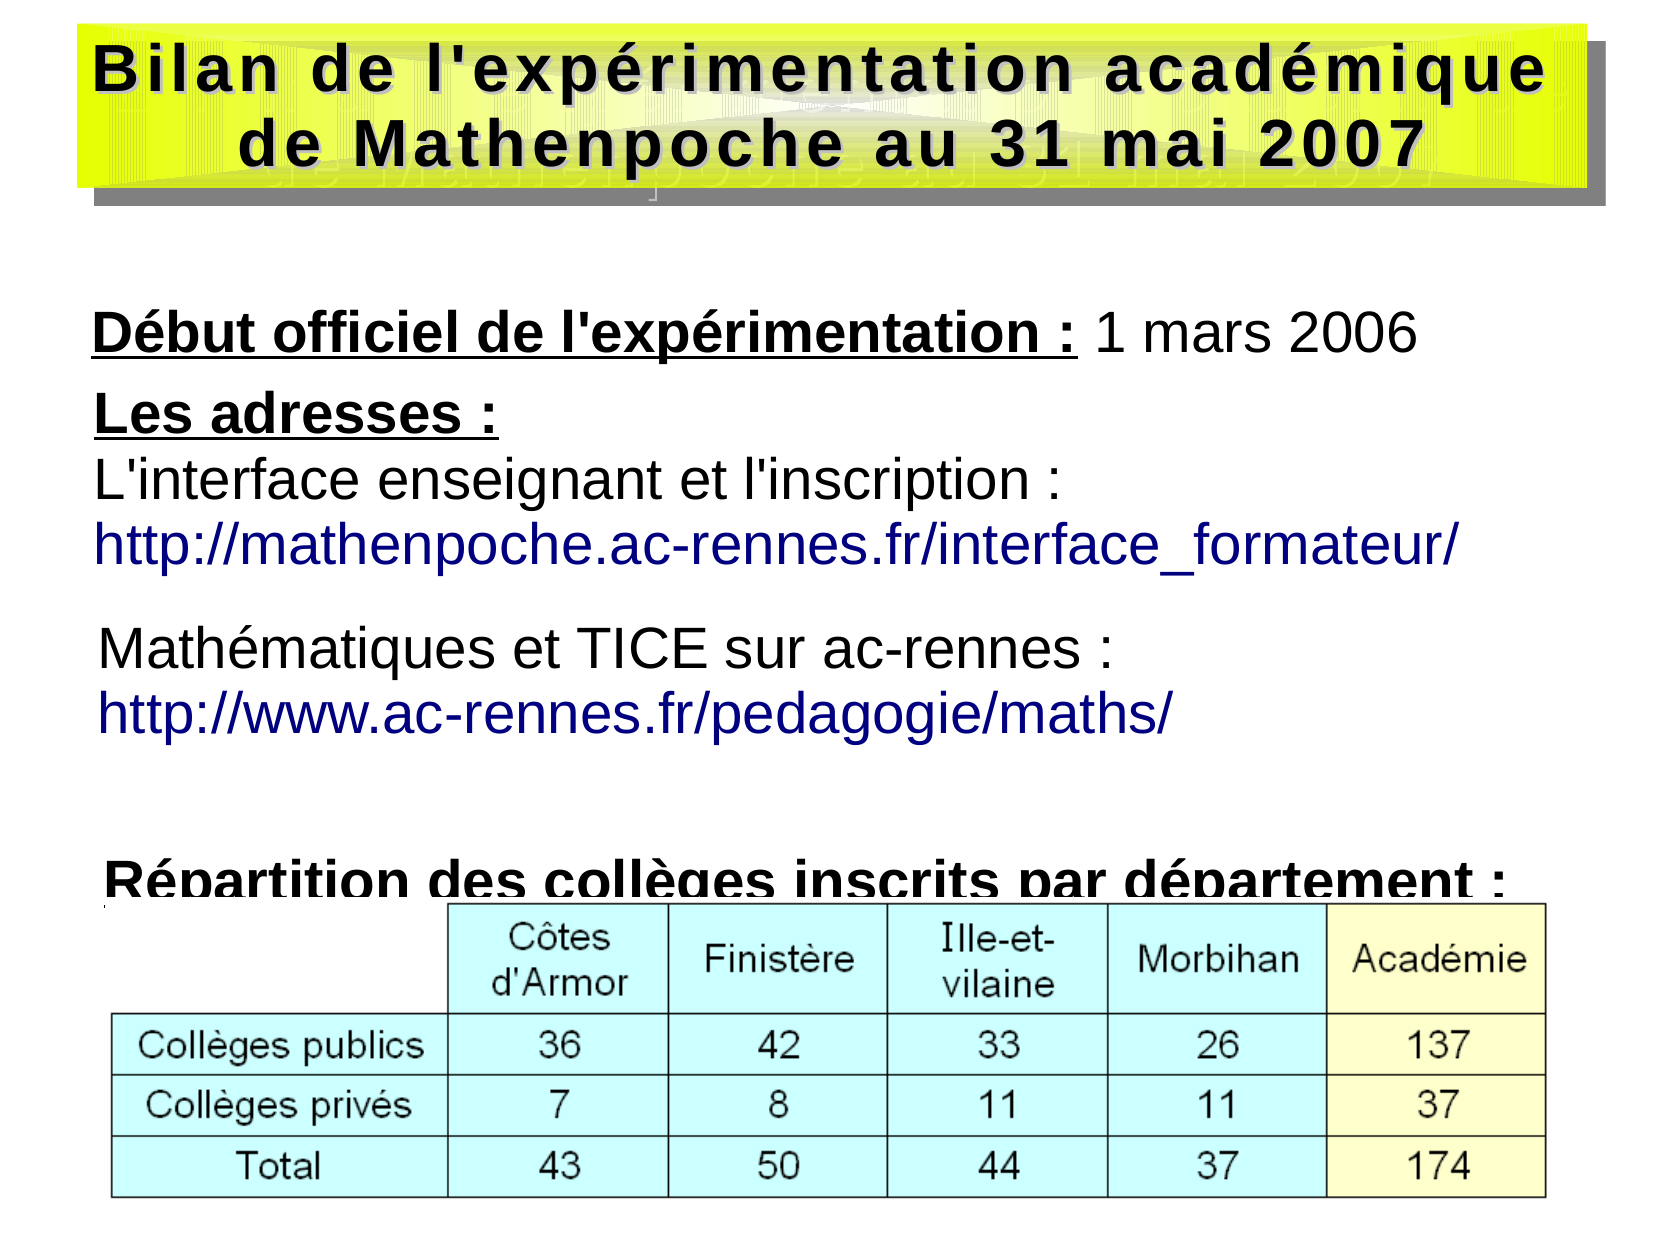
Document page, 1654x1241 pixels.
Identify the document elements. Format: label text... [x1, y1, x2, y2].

text_box Bilan de l'expérimentation académique de Mathenpoche au 31 mai 2007 [77, 23, 1588, 188]
picture [105, 897, 1553, 1203]
text_box Mathématiques et TICE sur ac-rennes : http://www.ac-rennes.fr/pedagogie/maths/ [82, 608, 1191, 753]
text_box Les adresses : L'interface enseignant et l'inscription : http://mathenpoche.ac-rennes.fr/interface_formateur/ [78, 373, 1477, 650]
text_box Répartition des collèges inscrits par département : [88, 809, 1526, 891]
text_box Début officiel de l'expérimentation : 1 mars 2006 [76, 259, 1434, 342]
